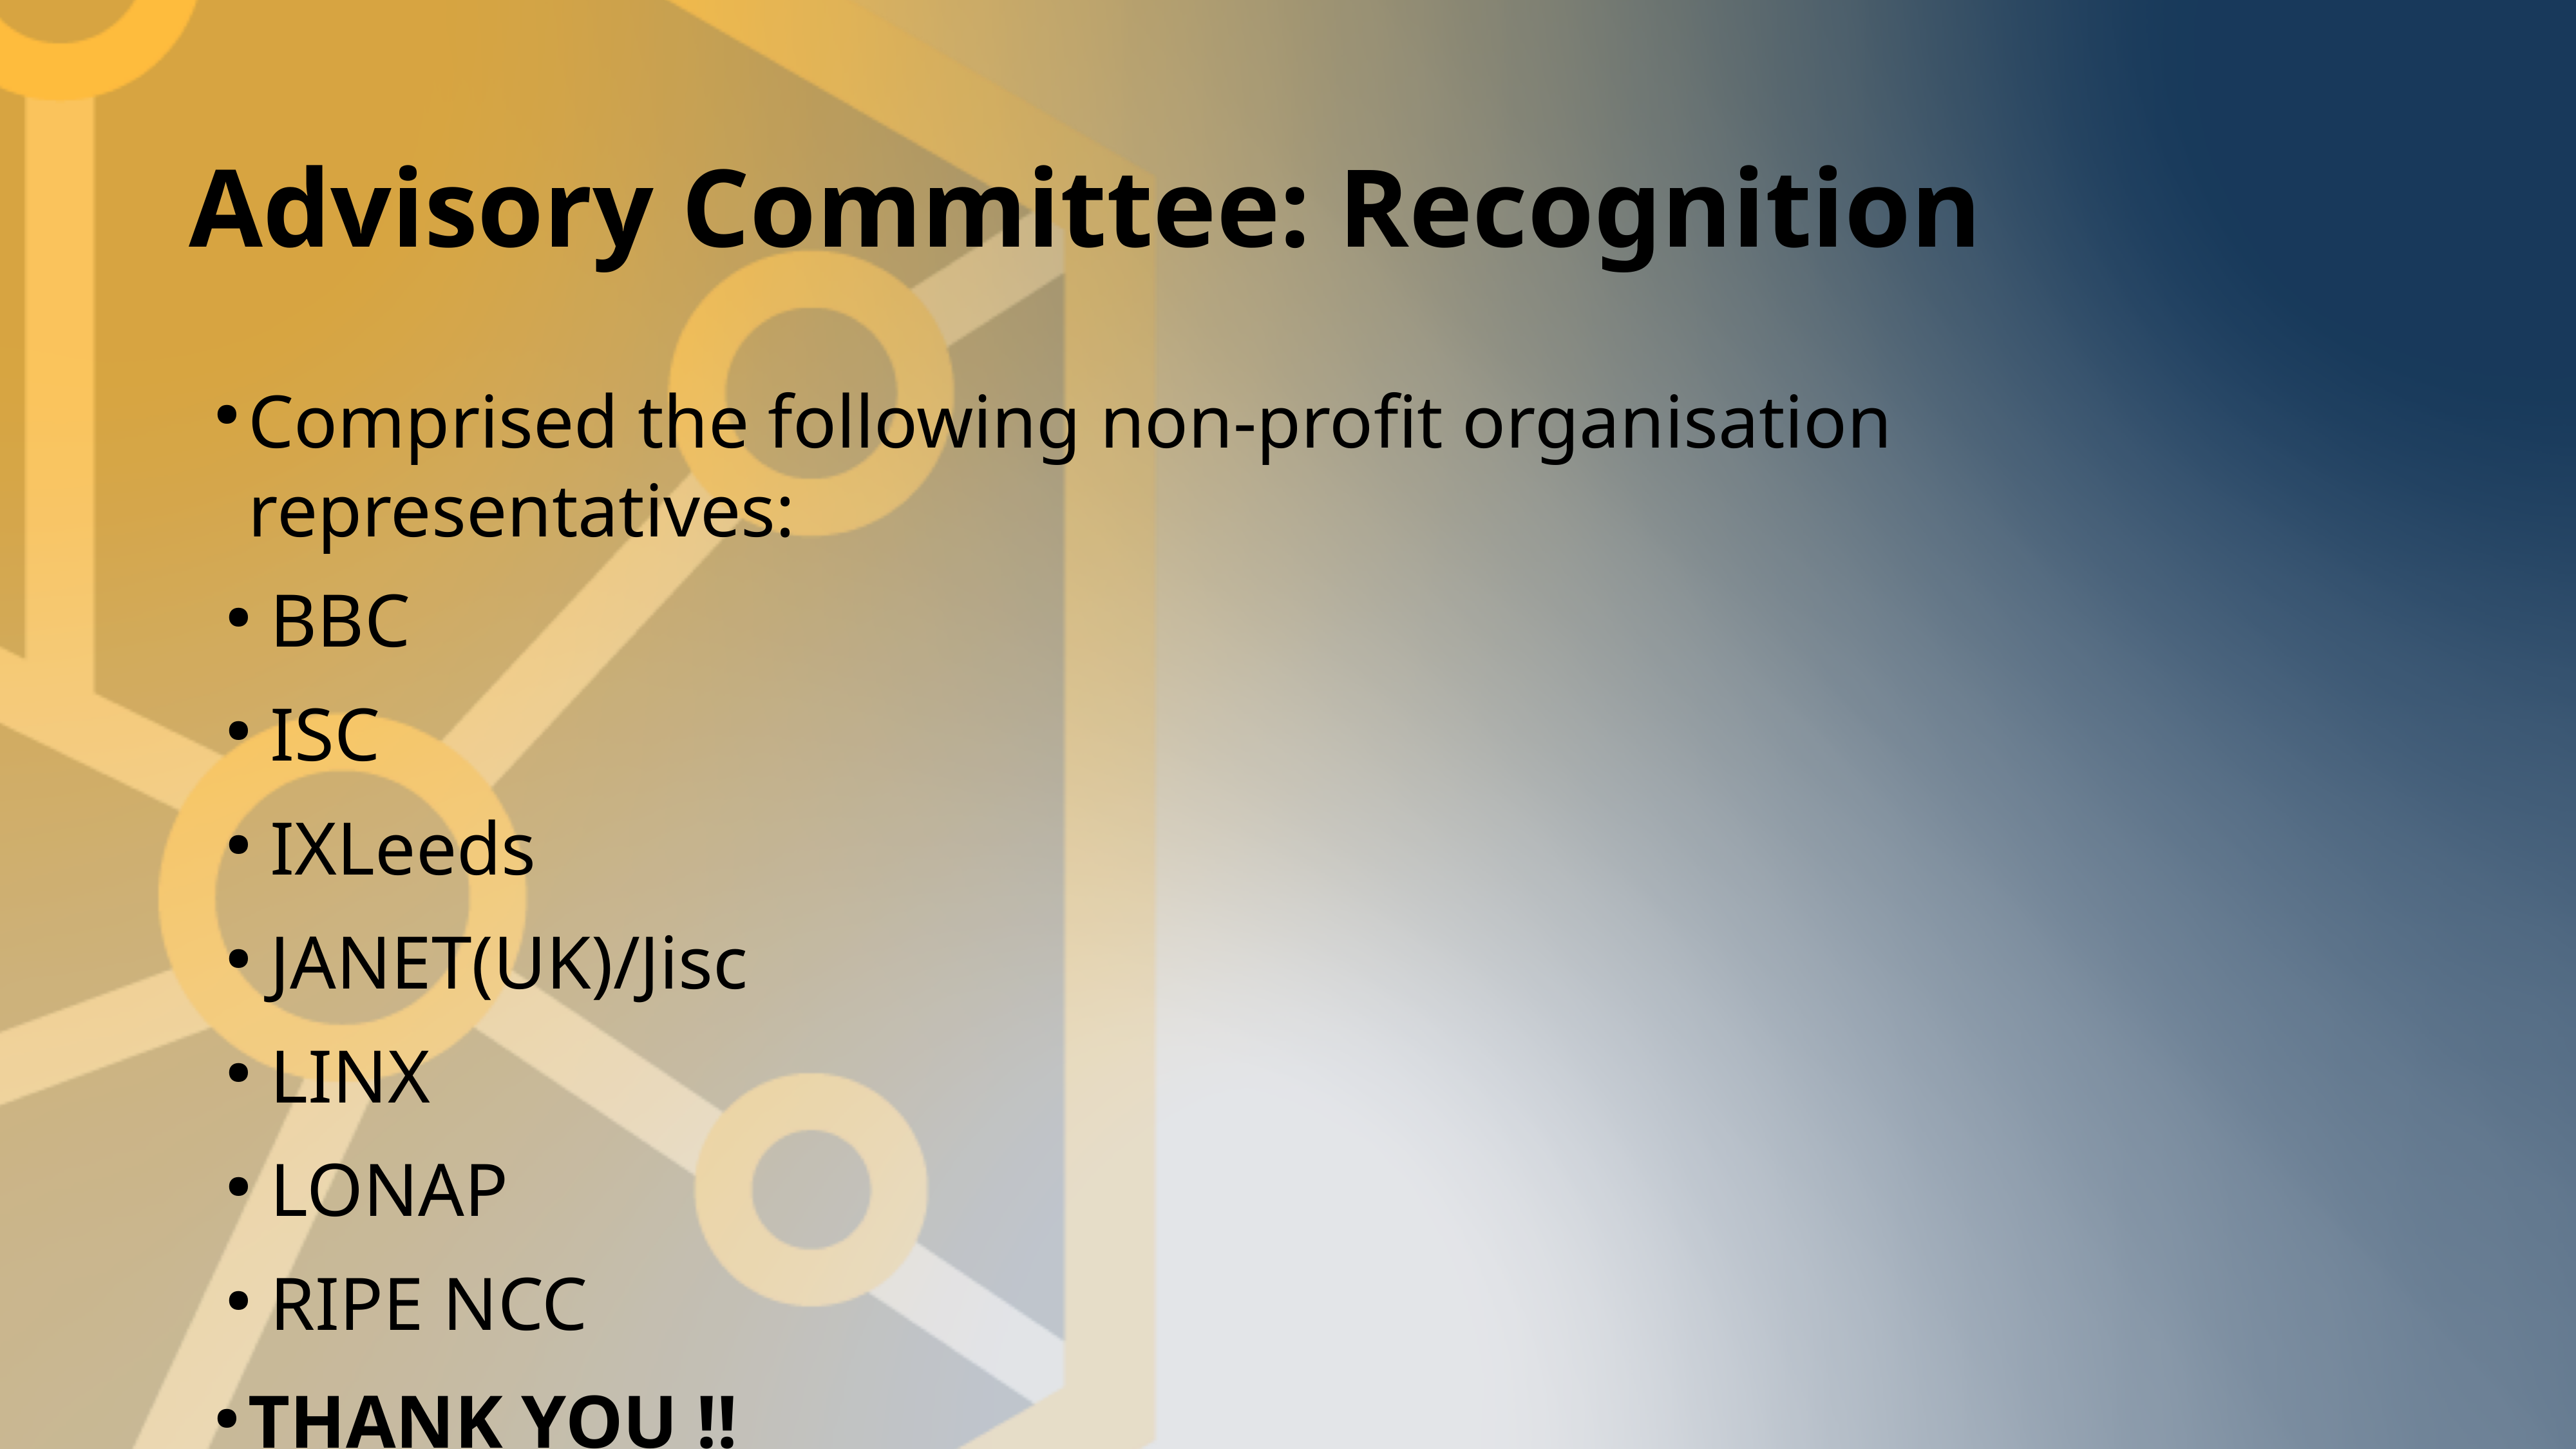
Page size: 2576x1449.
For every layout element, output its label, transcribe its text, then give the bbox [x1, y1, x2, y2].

list Comprised the following non-profit organisation representatives: BBC ISC IXLeeds JANET(UK)/Jisc LINX LONAP RIPE NCC THANK YOU !! [202, 376, 2392, 1390]
picture [0, 0, 2576, 1449]
title Advisory Committee: Recognition [189, 48, 2358, 363]
